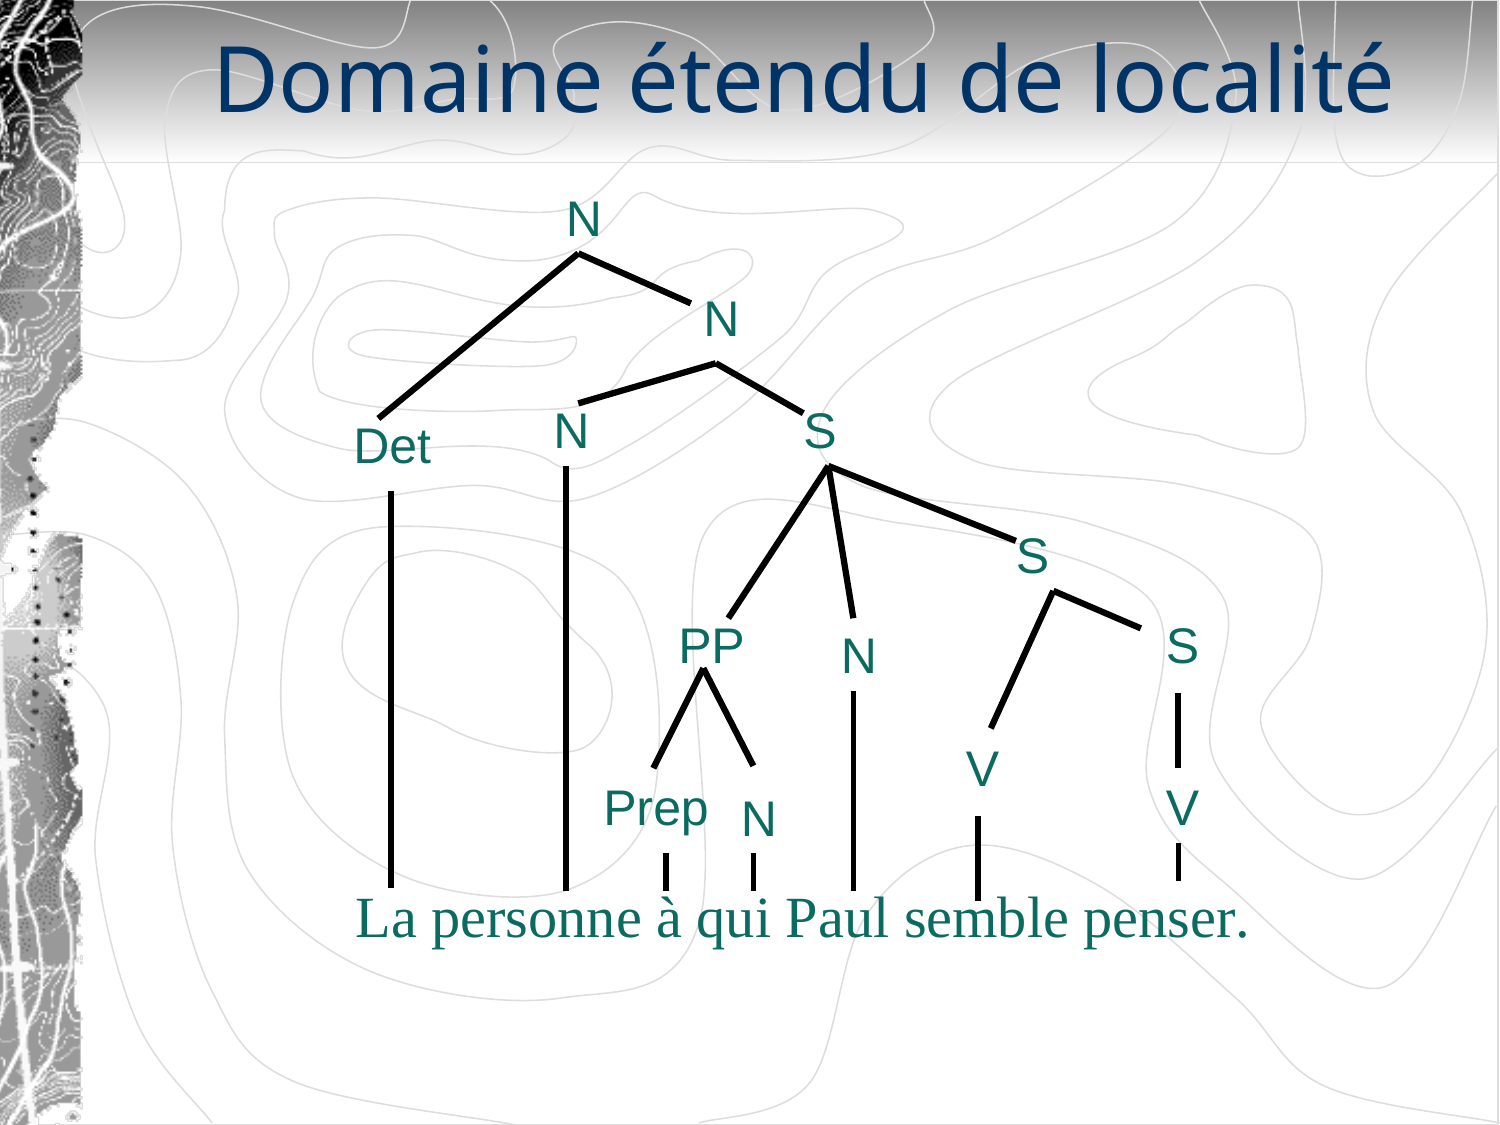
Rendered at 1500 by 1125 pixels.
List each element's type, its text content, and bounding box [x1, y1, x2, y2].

text_box S [1015, 528, 1104, 585]
text_box N [840, 628, 929, 685]
text_box S [803, 403, 891, 460]
text_box V [965, 740, 1054, 797]
text_box S [1165, 618, 1254, 675]
text_box N [565, 190, 654, 247]
text_box Det [353, 418, 441, 475]
text_box N [553, 403, 641, 460]
text_box Prep [603, 780, 716, 837]
text_box La personne à qui Paul semble penser. [340, 878, 1304, 959]
text_box PP [678, 618, 766, 675]
text_box V [1165, 780, 1254, 837]
title Domaine étendu de localité [167, 14, 1443, 140]
text_box N [703, 290, 791, 347]
text_box N [740, 790, 829, 847]
